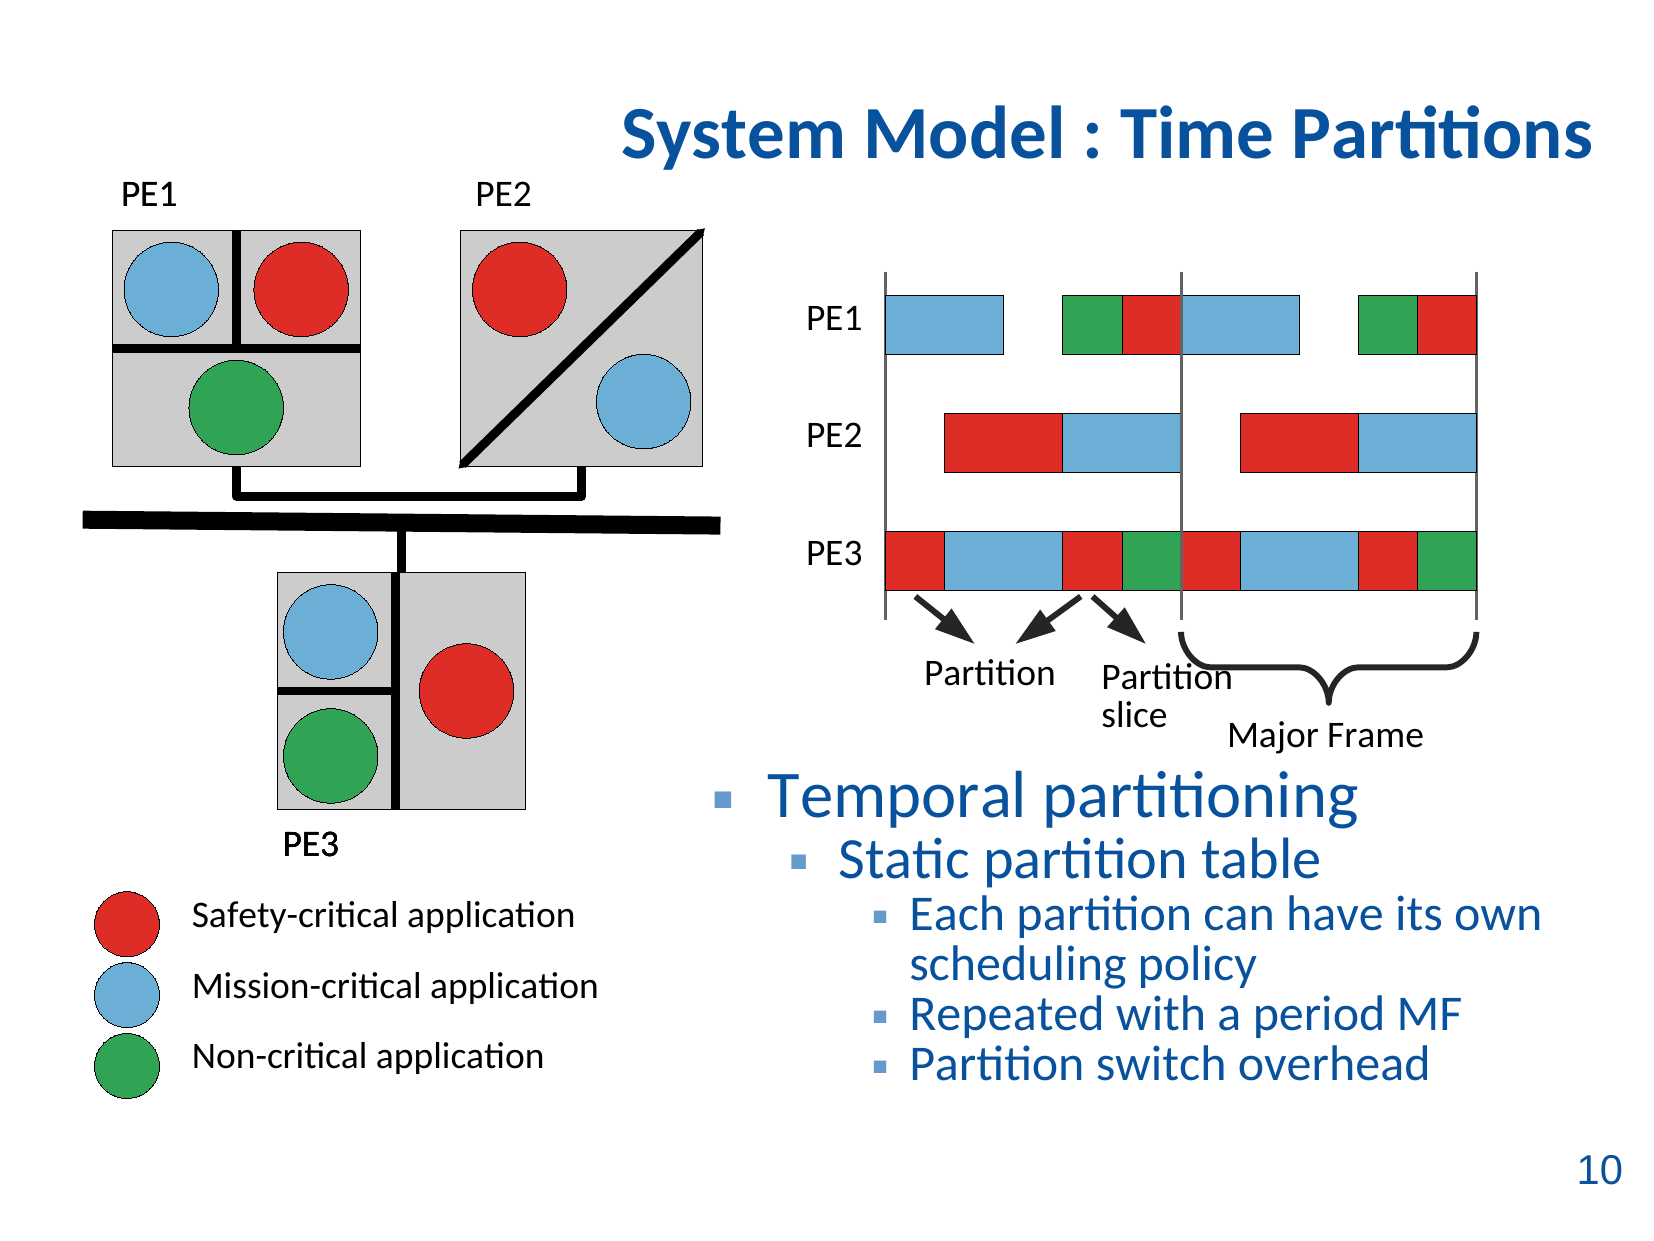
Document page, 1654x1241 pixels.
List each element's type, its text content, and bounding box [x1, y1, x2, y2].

title System Model : Time Partitions [0, 0, 1595, 178]
text_box [886, 531, 1180, 591]
text_box [112, 232, 232, 344]
text_box [1062, 295, 1180, 355]
text_box PE2 [791, 411, 886, 473]
text_box Safety-critical application [177, 891, 703, 953]
text_box [460, 230, 695, 460]
text_box Partition [909, 649, 1087, 711]
text_box [277, 572, 526, 810]
text_box [94, 962, 160, 1028]
text_box Partition slice [1193, 653, 1264, 664]
text_box [944, 413, 1180, 473]
text_box [886, 295, 1004, 355]
text_box Partition slice [1086, 653, 1264, 761]
text_box [1183, 531, 1477, 591]
text_box Mission-critical application [177, 962, 703, 1024]
text_box [94, 1033, 160, 1099]
text_box [112, 230, 361, 467]
text_box Major Frame [1181, 712, 1471, 773]
text_box PE3 [791, 529, 886, 591]
text_box PE3 [267, 820, 355, 882]
text_box Non-critical application [177, 1033, 703, 1094]
text_box PE1 [106, 171, 284, 232]
text_box PE2 [460, 171, 638, 230]
text_box PE1 [791, 295, 886, 356]
text_box [1183, 295, 1300, 355]
text_box [1240, 413, 1477, 473]
list Temporal partitioning Static partition table Each partition can have its own scheduling policy Repeated with a period MF Partition switch overhead [696, 767, 1643, 1223]
text_box [94, 891, 160, 957]
text_box [468, 238, 703, 467]
text_box [1358, 295, 1477, 355]
